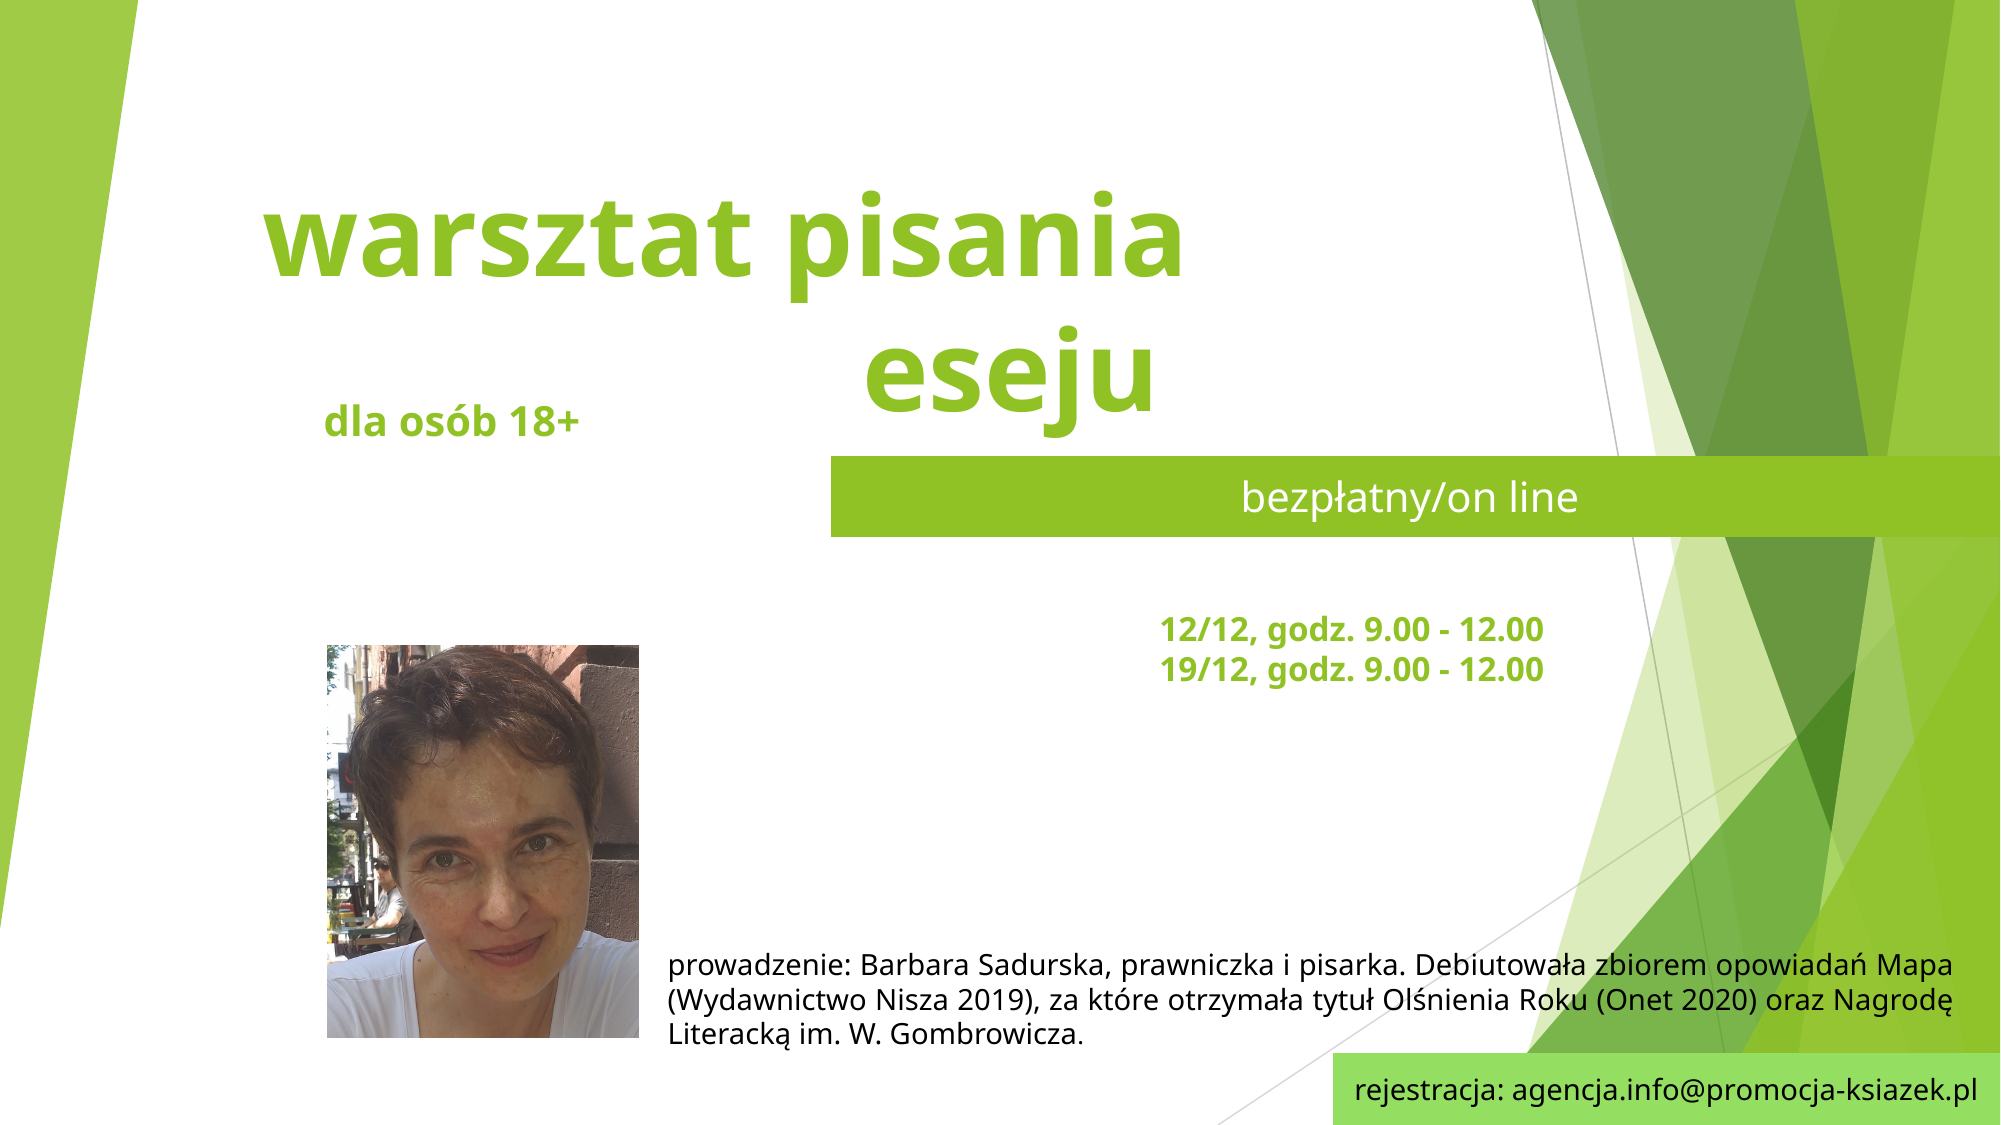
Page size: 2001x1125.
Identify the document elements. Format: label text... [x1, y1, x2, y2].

picture [327, 645, 639, 1038]
text_box 12/12, godz. 9.00 - 12.00 19/12, godz. 9.00 - 12.00 [1101, 576, 1603, 719]
text_box bezpłatny/on line [831, 456, 2000, 537]
subtitle dla osób 18+ [308, 387, 1583, 497]
text_box rejestracja: agencja.info@promocja-ksiazek.pl [1333, 1053, 2000, 1125]
text_box prowadzenie: Barbara Sadurska, prawniczka i pisarka. Debiutowała zbiorem opowiadań Mapa (Wydawnictwo Nisza 2019), za które otrzymała tytuł Olśnienia Roku (Onet 2020) oraz Nagrodę Literacką im. W. Gombrowicza. [638, 939, 1984, 1037]
title warsztat pisania eseju [247, 156, 1522, 364]
